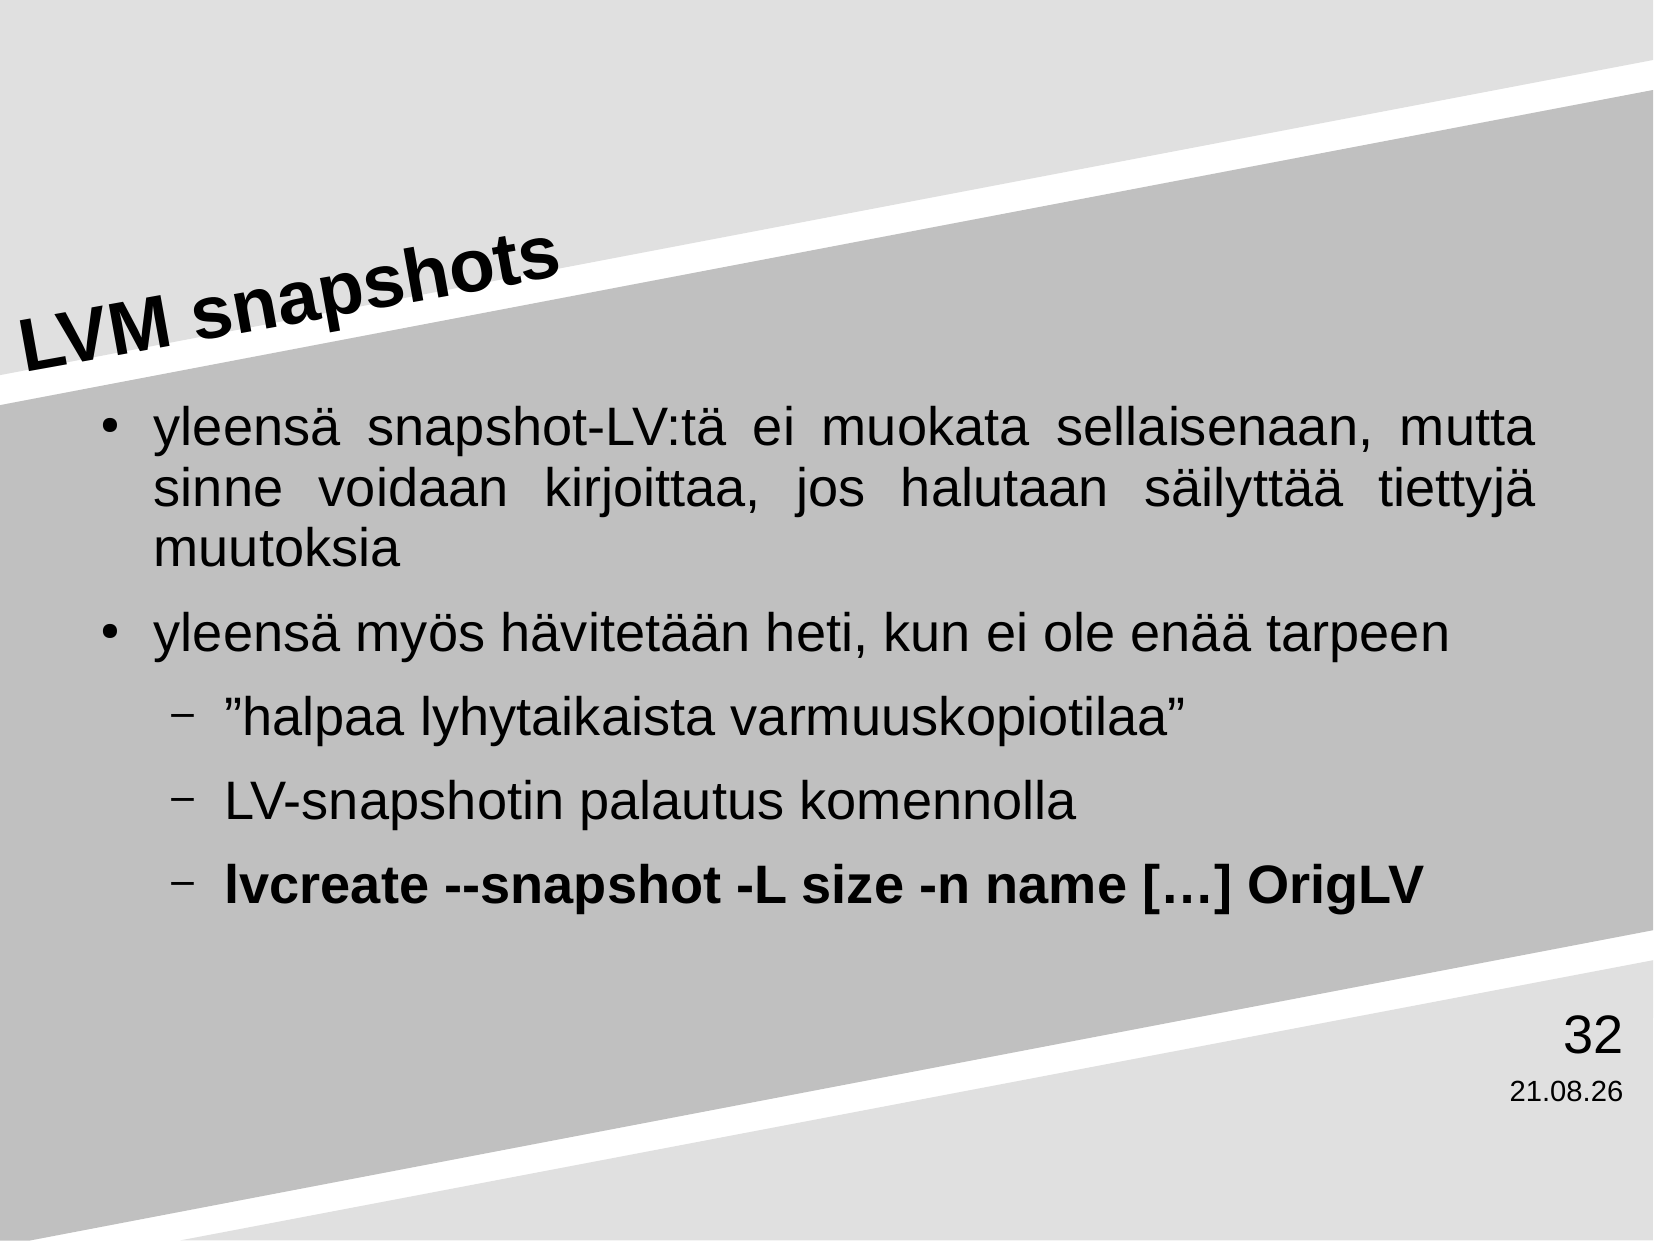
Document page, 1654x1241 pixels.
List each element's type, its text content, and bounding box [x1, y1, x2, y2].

title LVM snapshots [0, 0, 1522, 455]
list yleensä snapshot-LV:tä ei muokata sellaisenaan, mutta sinne voidaan kirjoittaa, jos halutaan säilyttää tiettyjä muutoksia yleensä myös hävitetään heti, kun ei ole enää tarpeen ”halpaa lyhytaikaista varmuuskopiotilaa” LV-snapshotin palautus komennolla lvcreate --snapshot -L size -n name […] OrigLV [82, 396, 1538, 1117]
